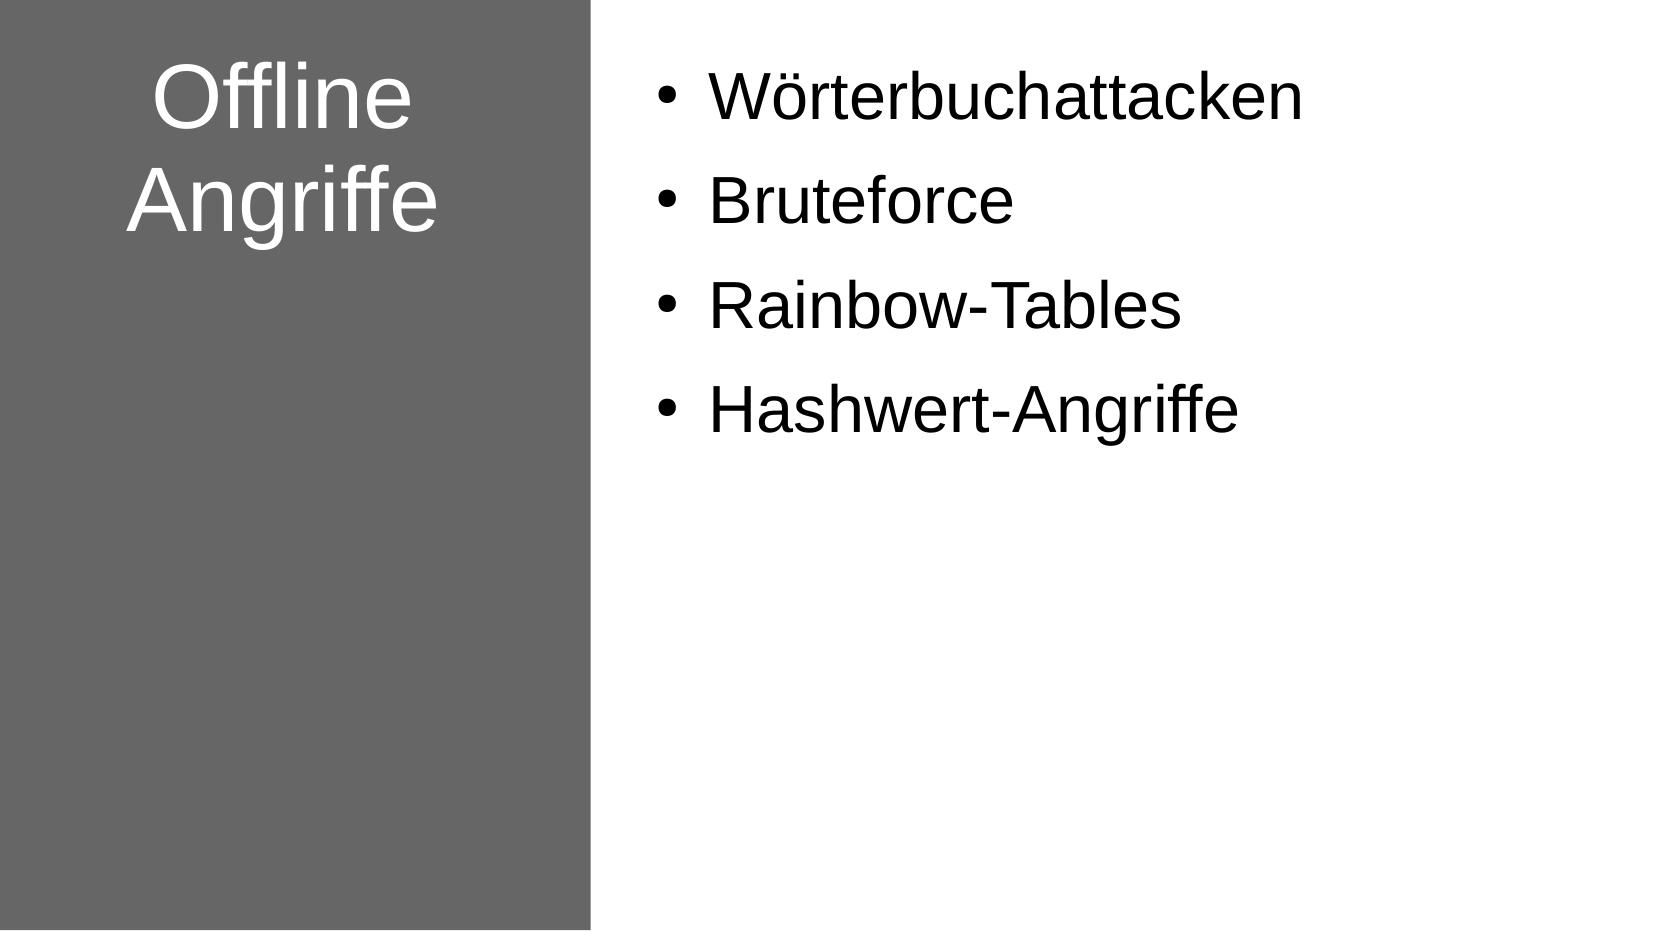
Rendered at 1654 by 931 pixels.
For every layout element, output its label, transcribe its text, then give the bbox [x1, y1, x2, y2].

title Offline Angriffe [47, 45, 520, 875]
list Wörterbuchattacken Bruteforce Rainbow-Tables Hashwert-Angriffe [637, 59, 1630, 886]
